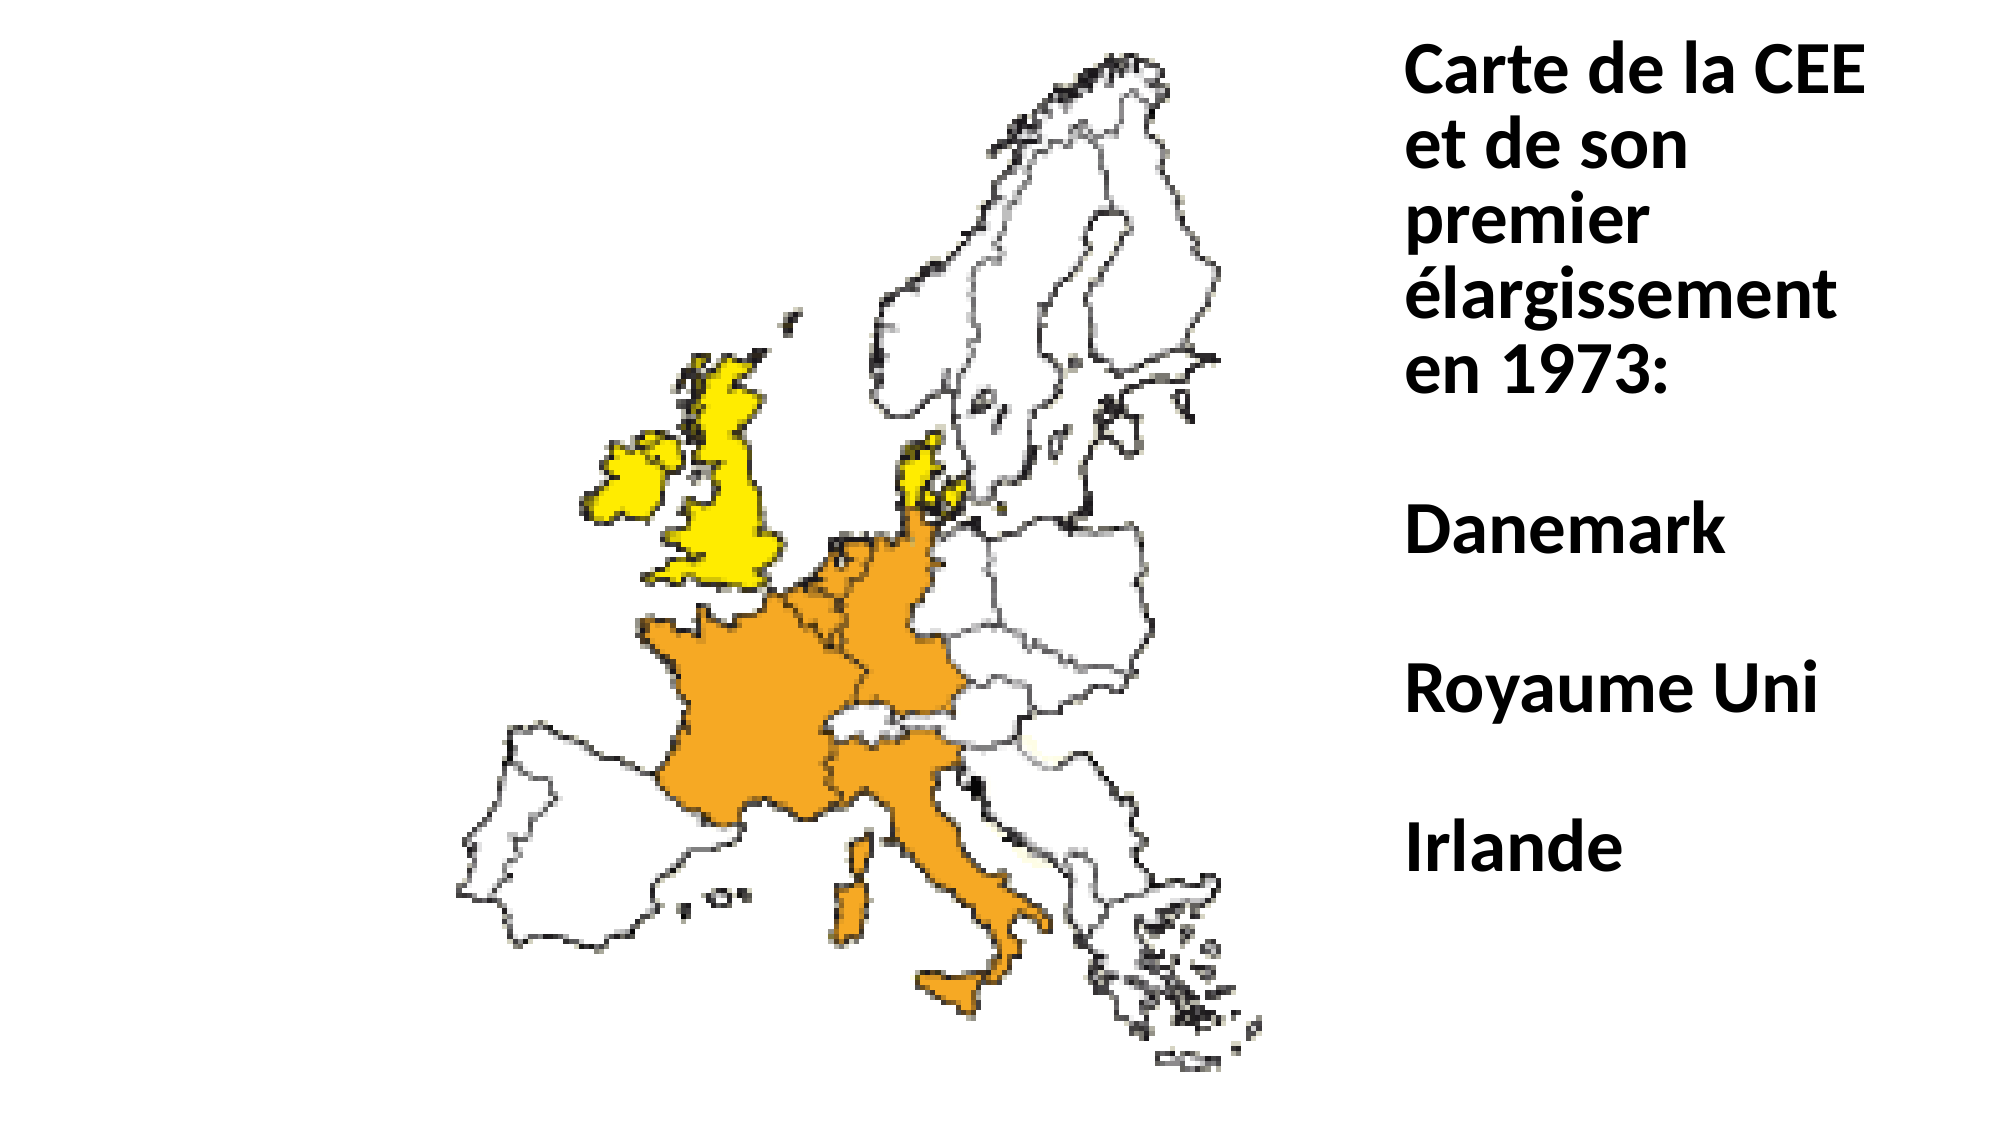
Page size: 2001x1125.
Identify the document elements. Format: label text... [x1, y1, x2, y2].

picture [350, 53, 1369, 1072]
text_box Carte de la CEE et de son premier élargissement en 1973: Danemark Royaume Uni Irlande [1389, 30, 1911, 1035]
